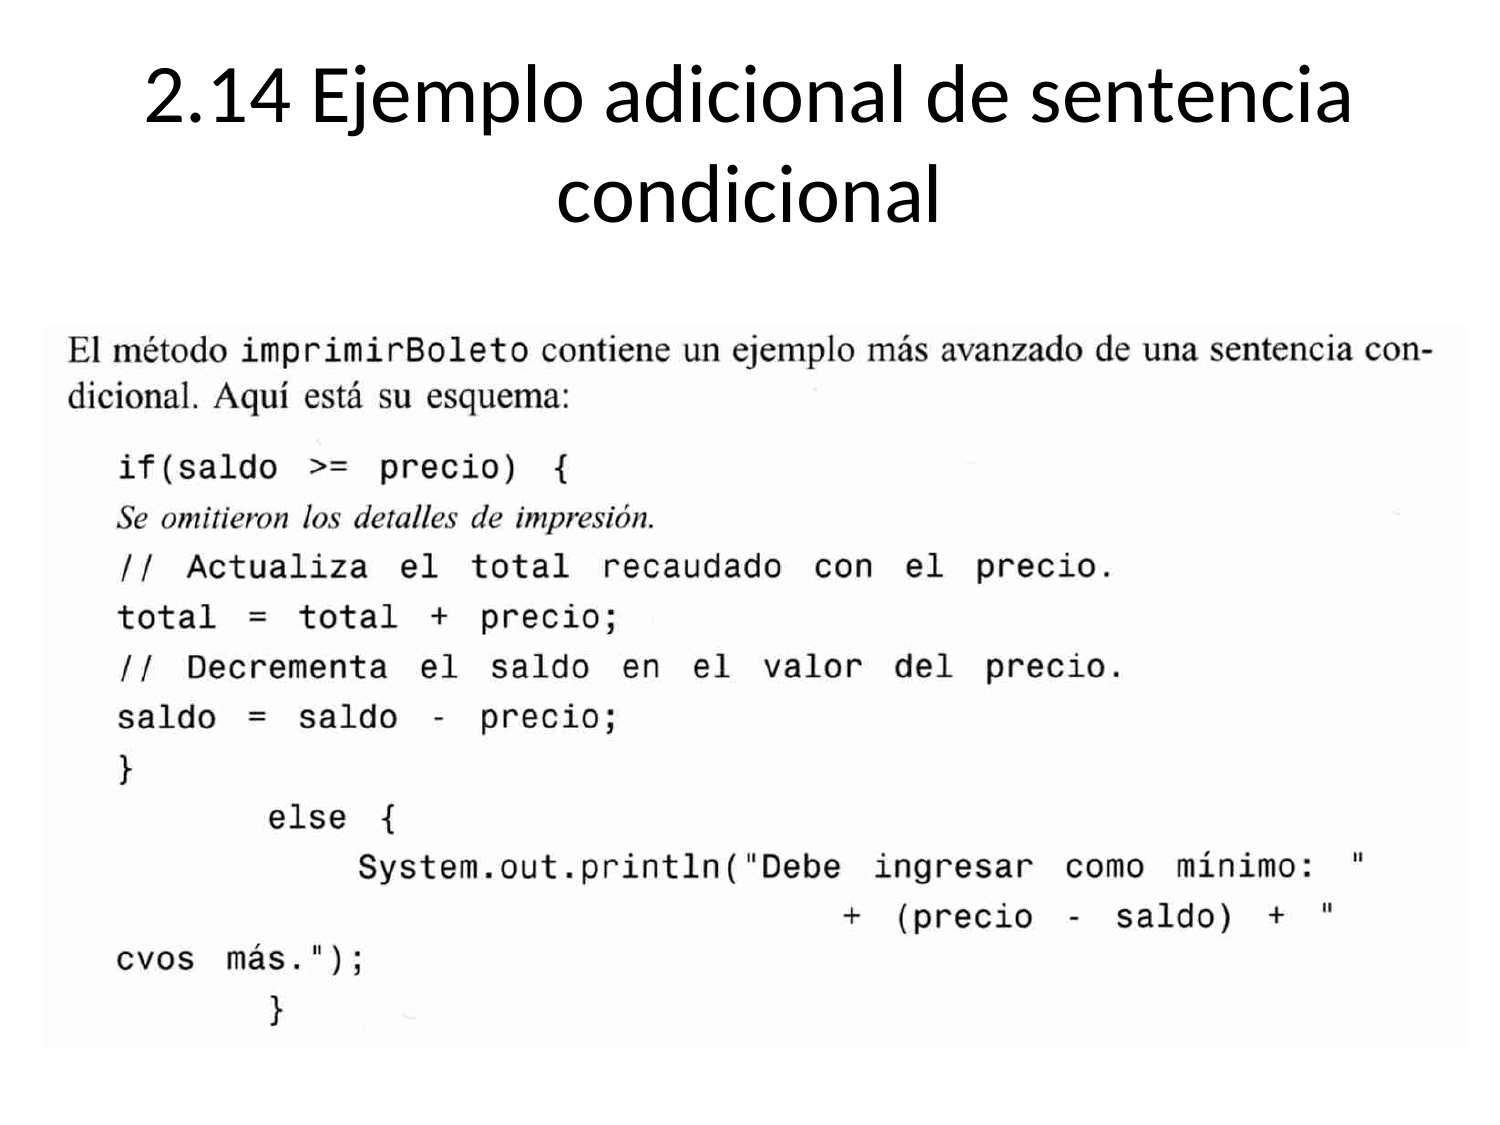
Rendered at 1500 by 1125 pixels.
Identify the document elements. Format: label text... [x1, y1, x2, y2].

picture [42, 326, 1466, 1047]
title 2.14 Ejemplo adicional de sentencia condicional [75, 45, 1426, 233]
